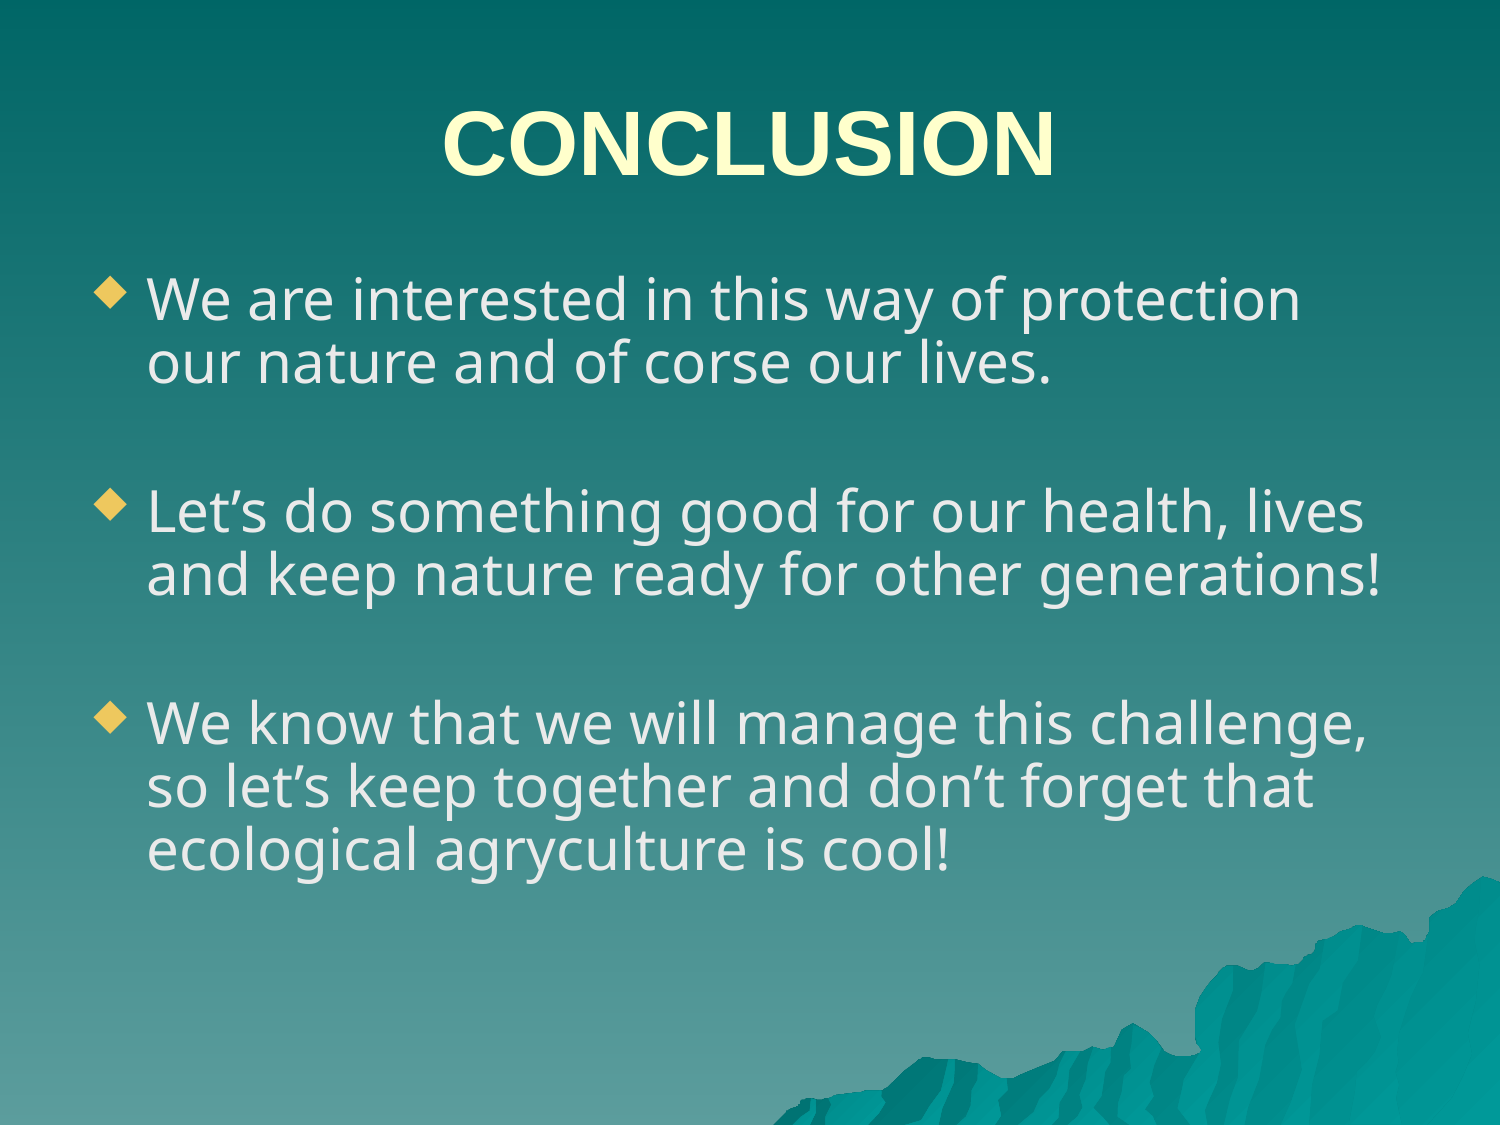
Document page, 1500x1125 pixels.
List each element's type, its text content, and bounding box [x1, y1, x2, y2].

title CONCLUSION [75, 45, 1425, 233]
list We are interested in this way of protection our nature and of corse our lives. Let’s do something good for our health, lives and keep nature ready for other generations! We know that we will manage this challenge, so let’s keep together and don’t forget that ecological agryculture is cool! [75, 262, 1425, 1006]
